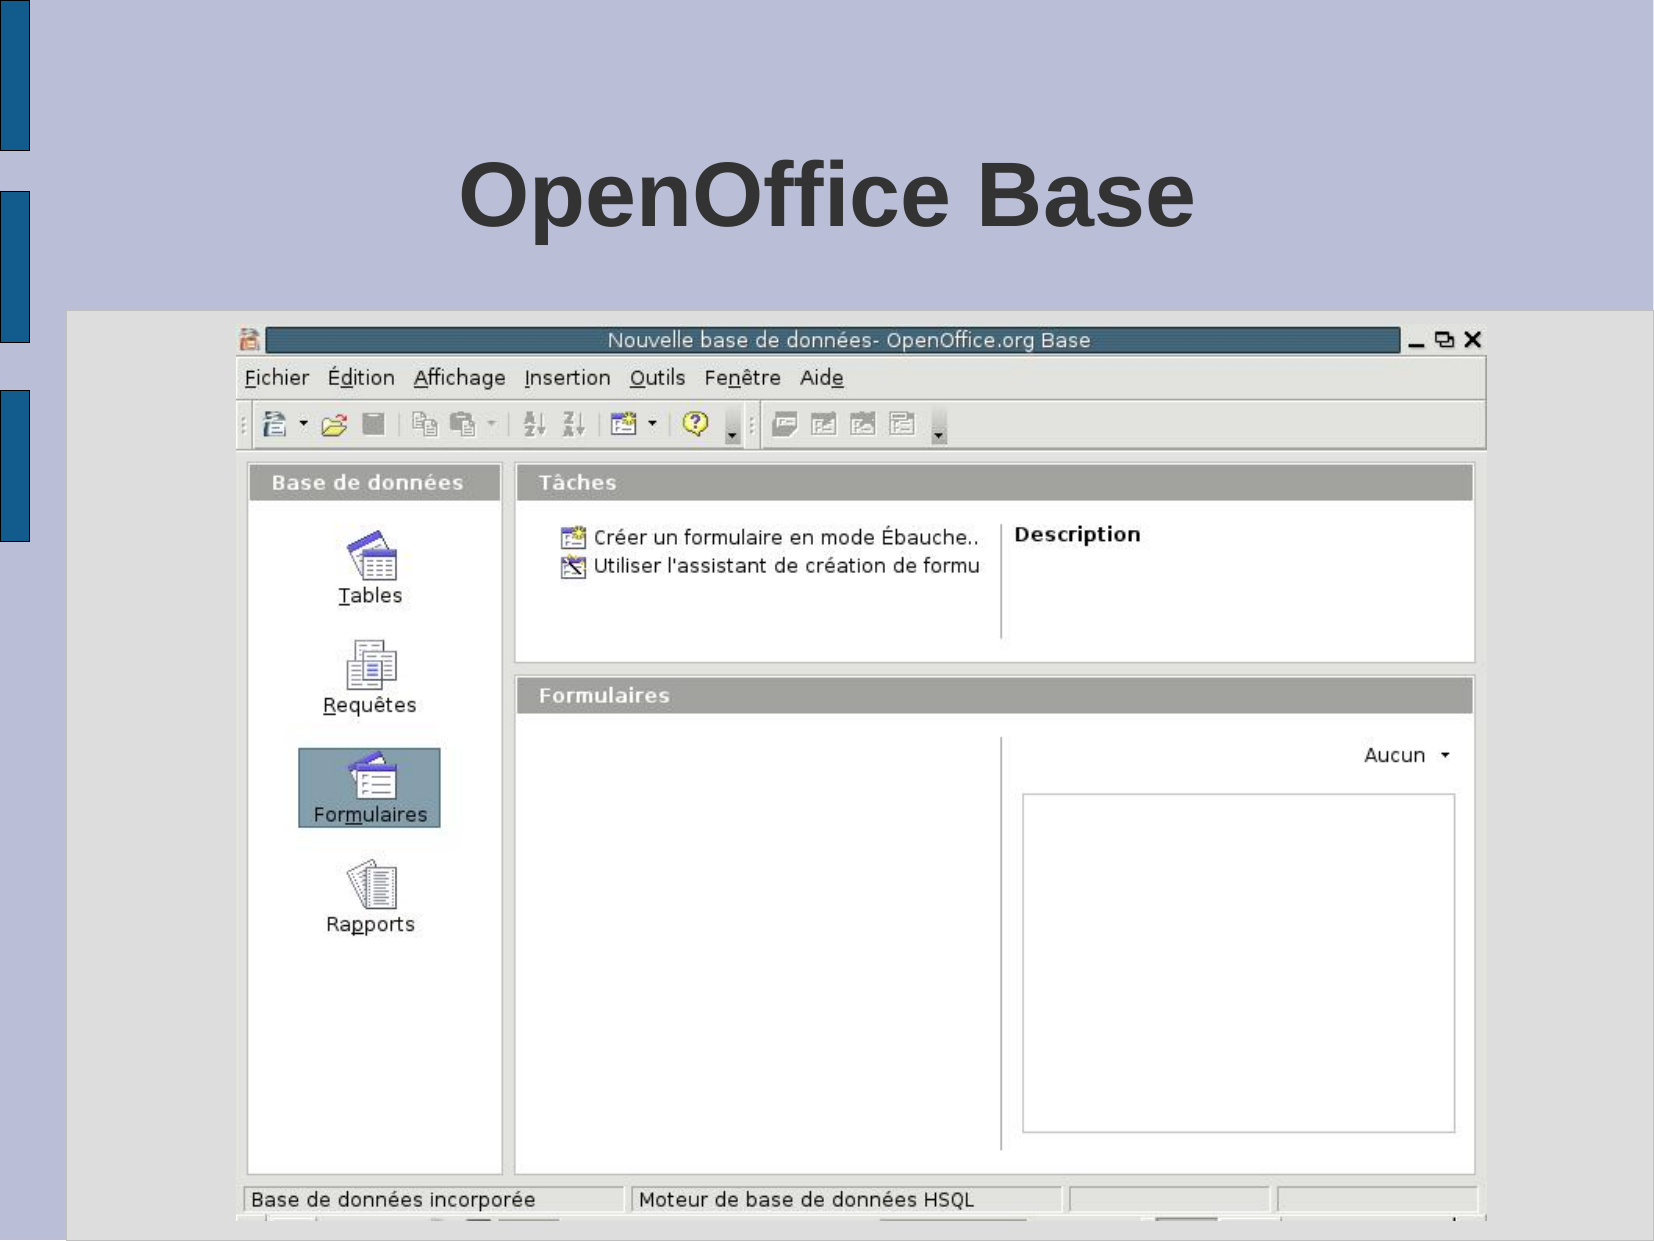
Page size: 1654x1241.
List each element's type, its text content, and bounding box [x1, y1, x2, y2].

picture [236, 324, 1487, 1221]
title OpenOffice Base [121, 91, 1534, 299]
